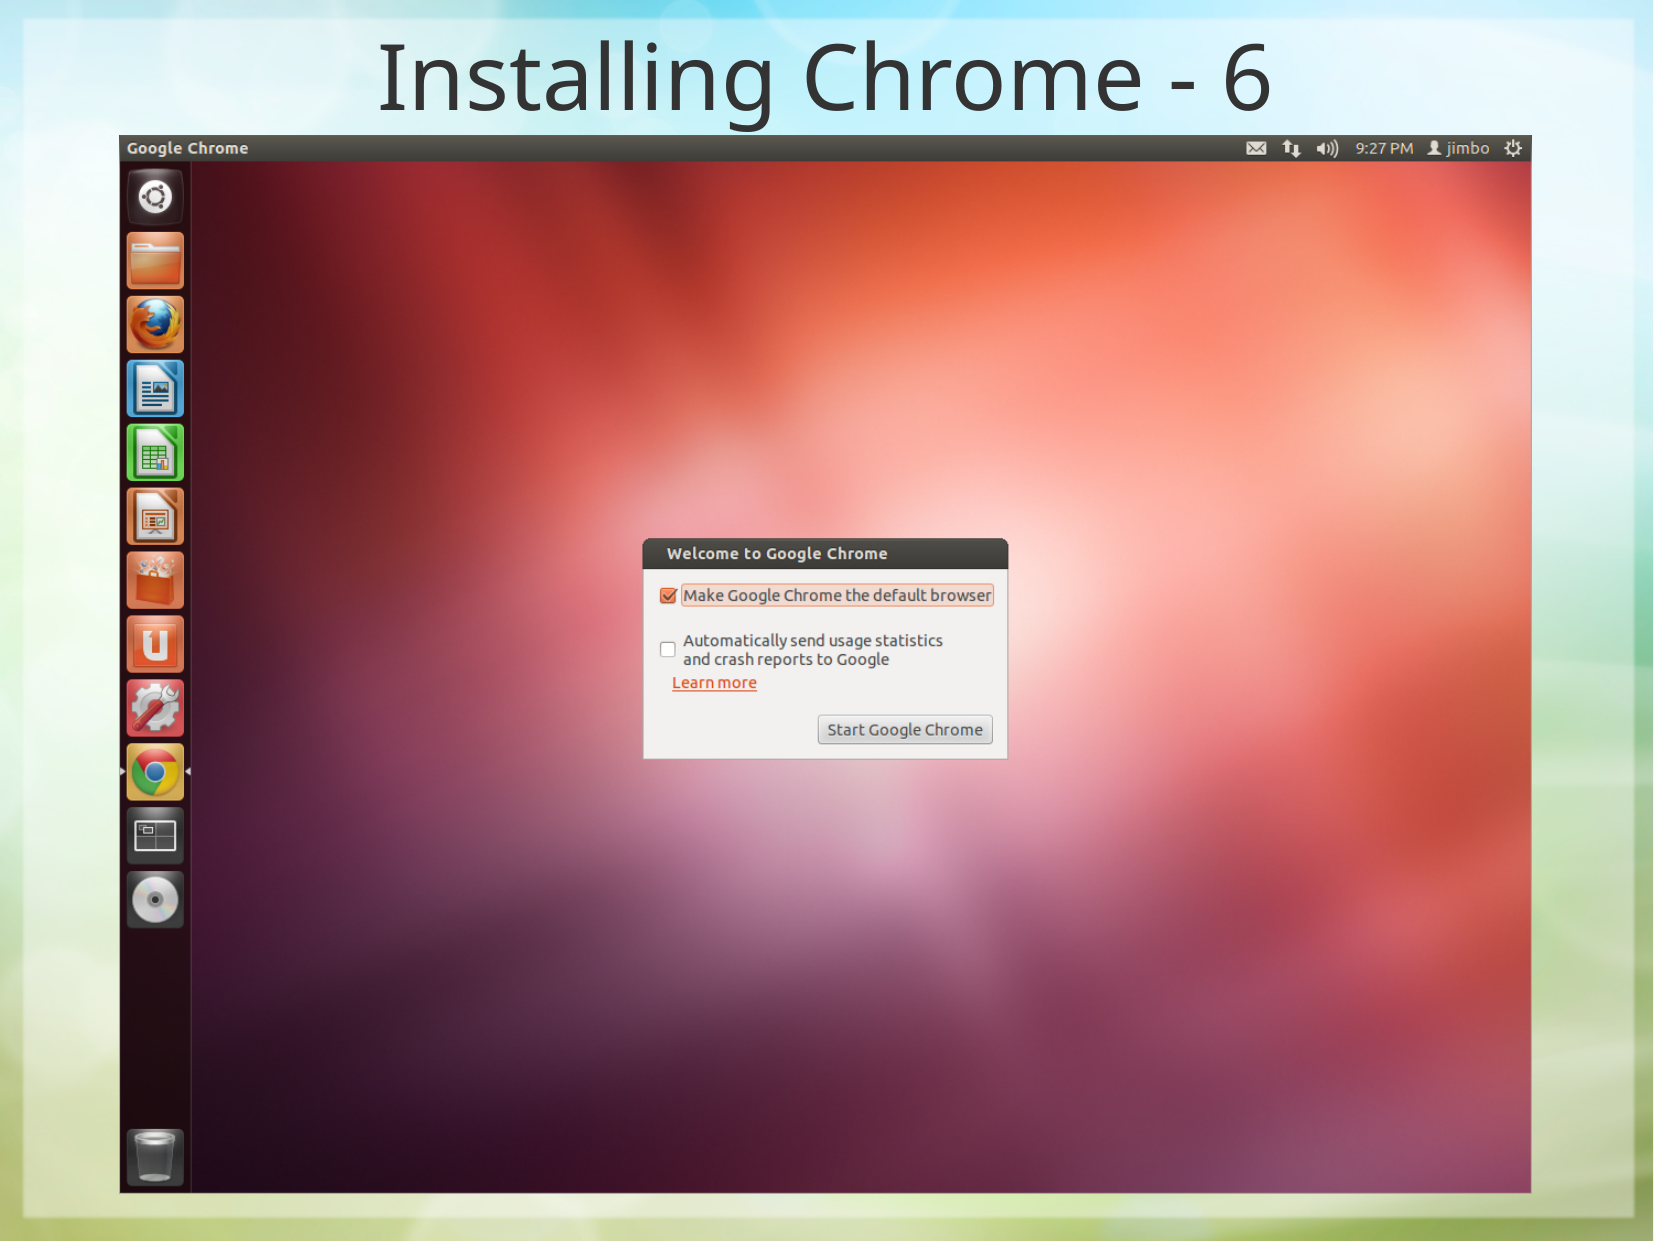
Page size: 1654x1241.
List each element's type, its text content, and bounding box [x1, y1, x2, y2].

picture [0, 0, 1654, 1241]
title Installing Chrome - 6 [82, 0, 1571, 151]
